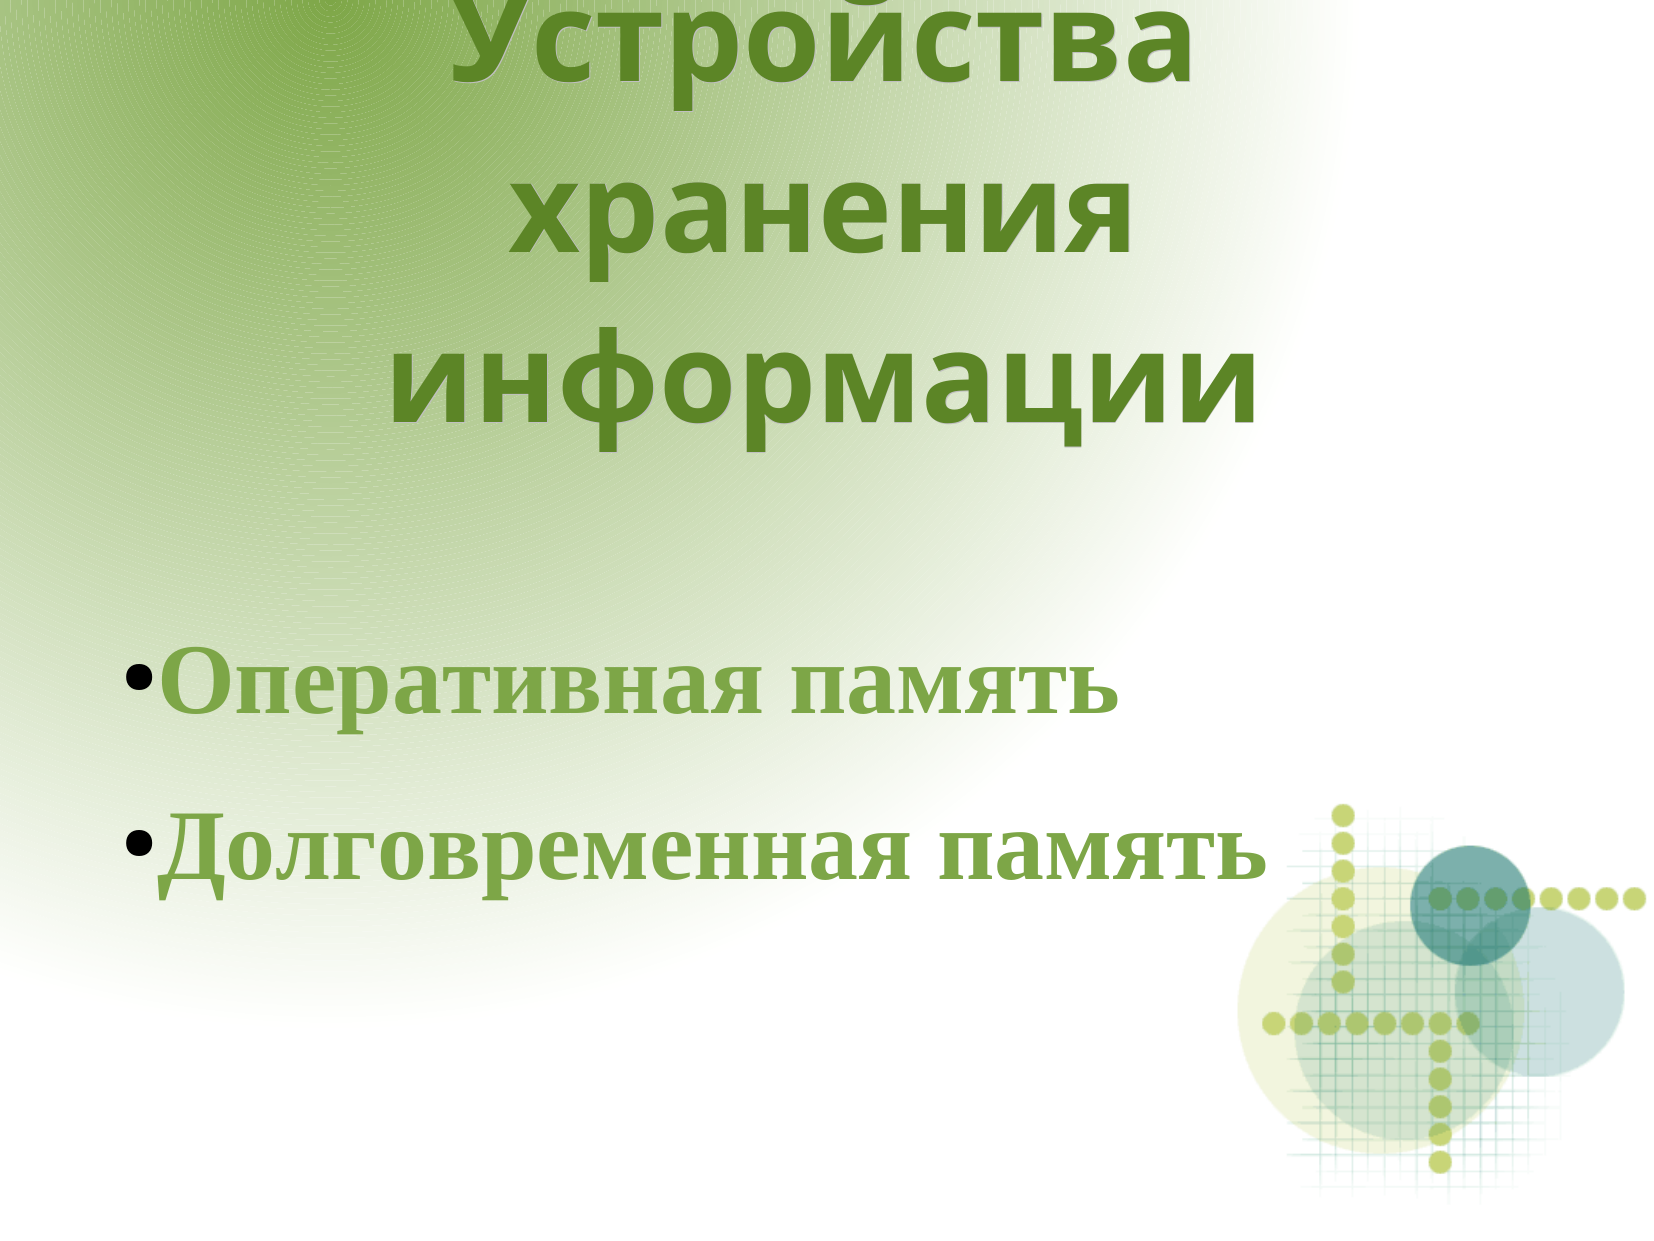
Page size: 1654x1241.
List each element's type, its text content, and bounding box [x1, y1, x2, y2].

title Устройства хранения информации [118, 52, 1531, 355]
picture [1224, 792, 1654, 1211]
subtitle Оперативная память Долговременная память [121, 344, 1534, 1127]
